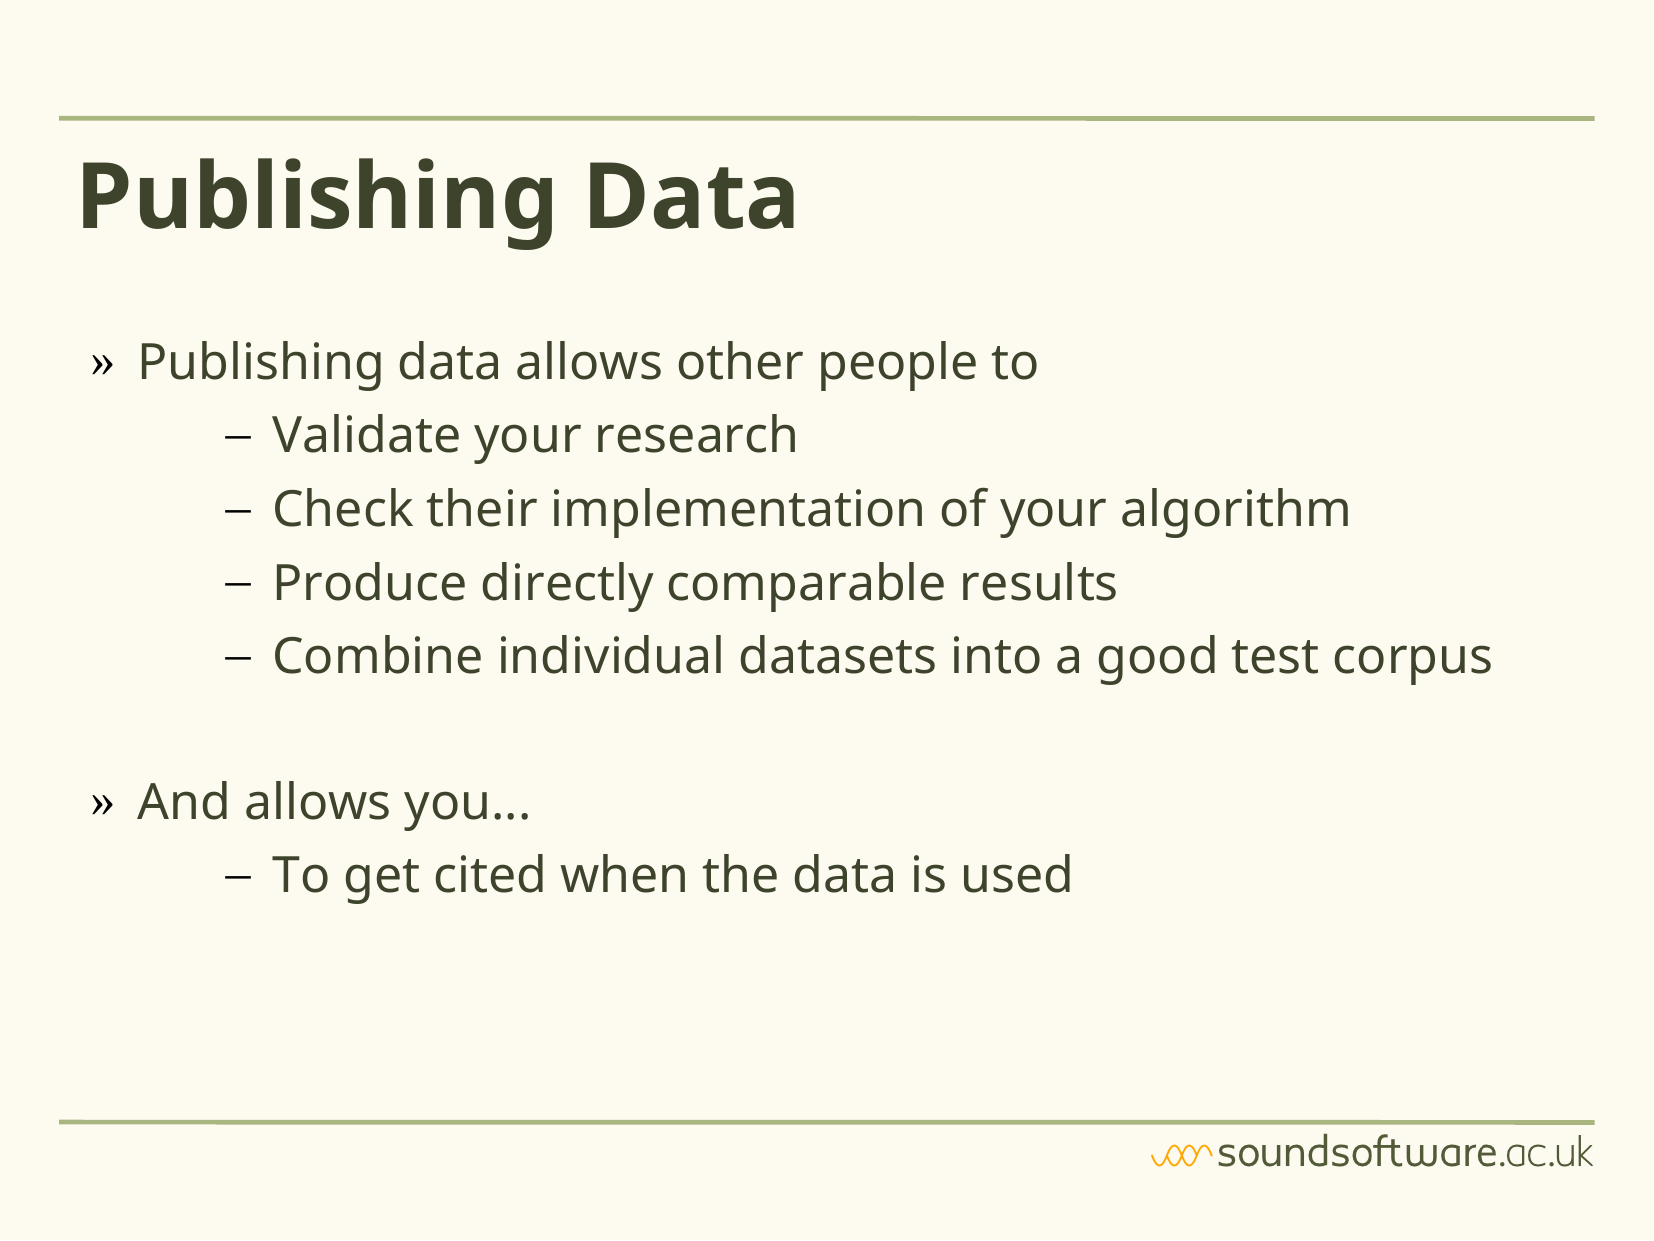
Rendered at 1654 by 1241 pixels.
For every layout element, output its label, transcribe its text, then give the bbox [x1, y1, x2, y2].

title Publishing Data [59, 109, 1594, 274]
picture [1151, 1140, 1593, 1167]
list Publishing data allows other people to Validate your research Check their implementation of your algorithm Produce directly comparable results Combine individual datasets into a good test corpus And allows you... To get cited when the data is used [59, 321, 1594, 1140]
